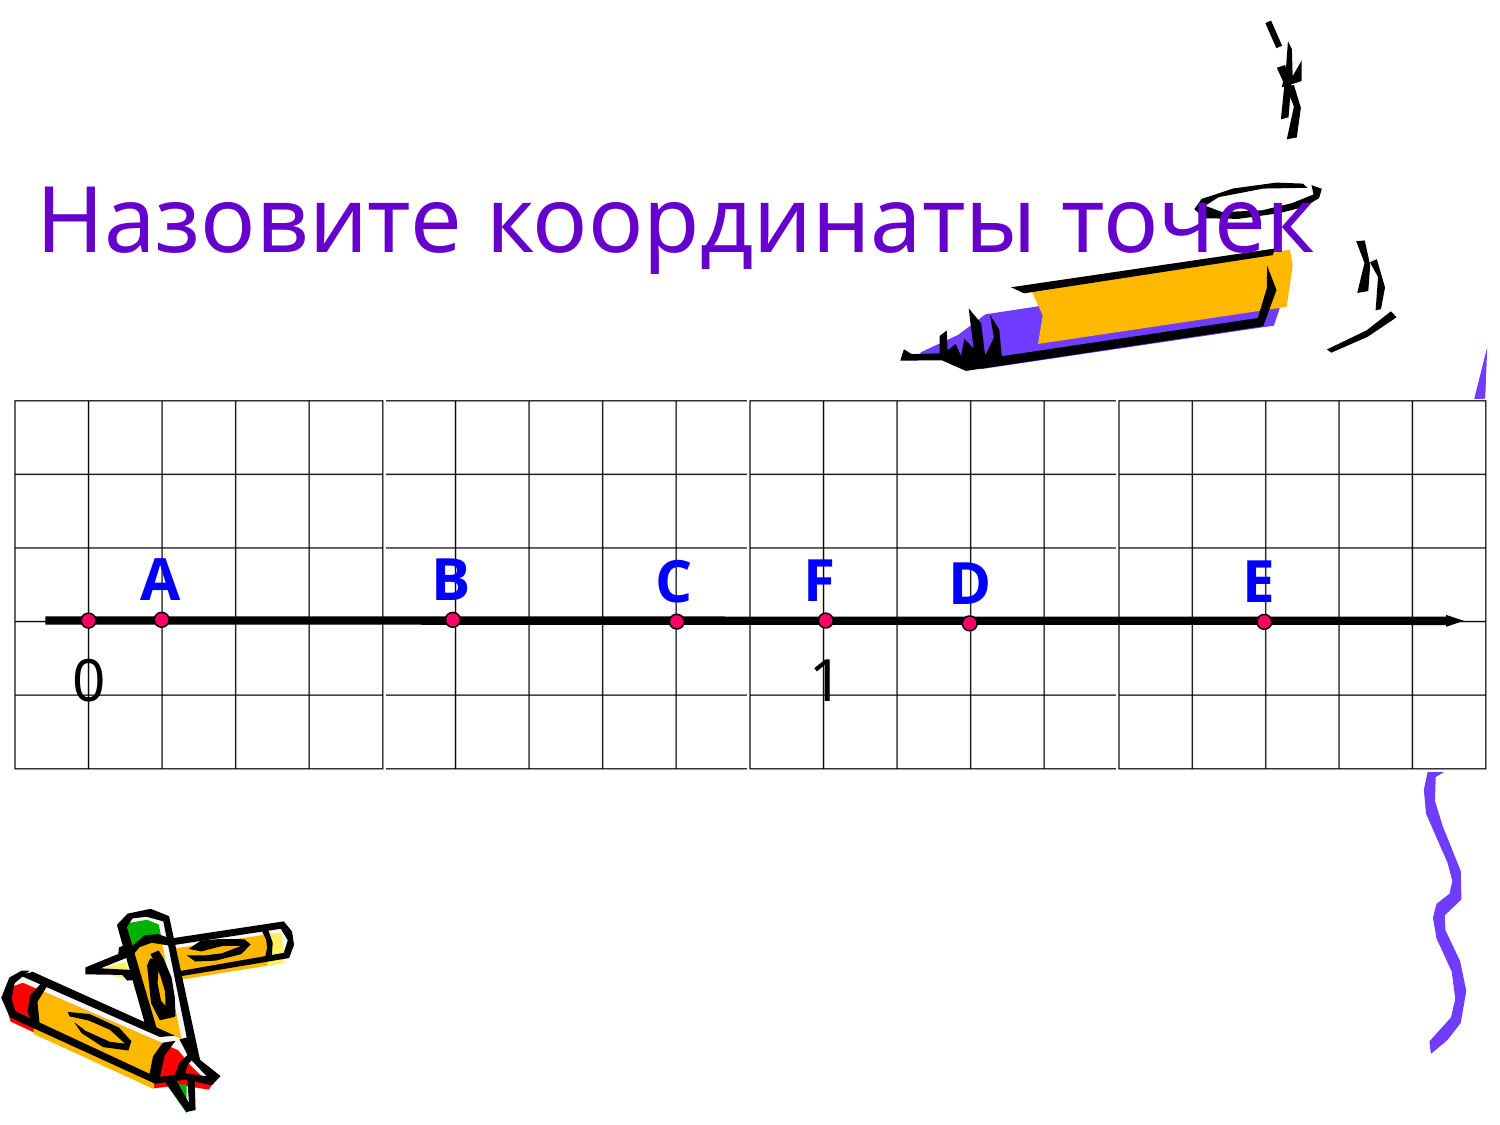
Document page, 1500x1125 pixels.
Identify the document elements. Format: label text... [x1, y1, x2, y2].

text_box D [933, 534, 1007, 630]
text_box С [640, 532, 708, 628]
text_box Назовите координаты точек [112, 24, 1240, 288]
text_box [81, 613, 96, 628]
text_box F [789, 531, 851, 626]
text_box В [416, 530, 486, 626]
text_box 1 [795, 631, 858, 726]
text_box 0 [57, 631, 121, 726]
text_box Е [1228, 533, 1291, 628]
picture [12, 399, 1489, 772]
text_box А [125, 530, 196, 626]
